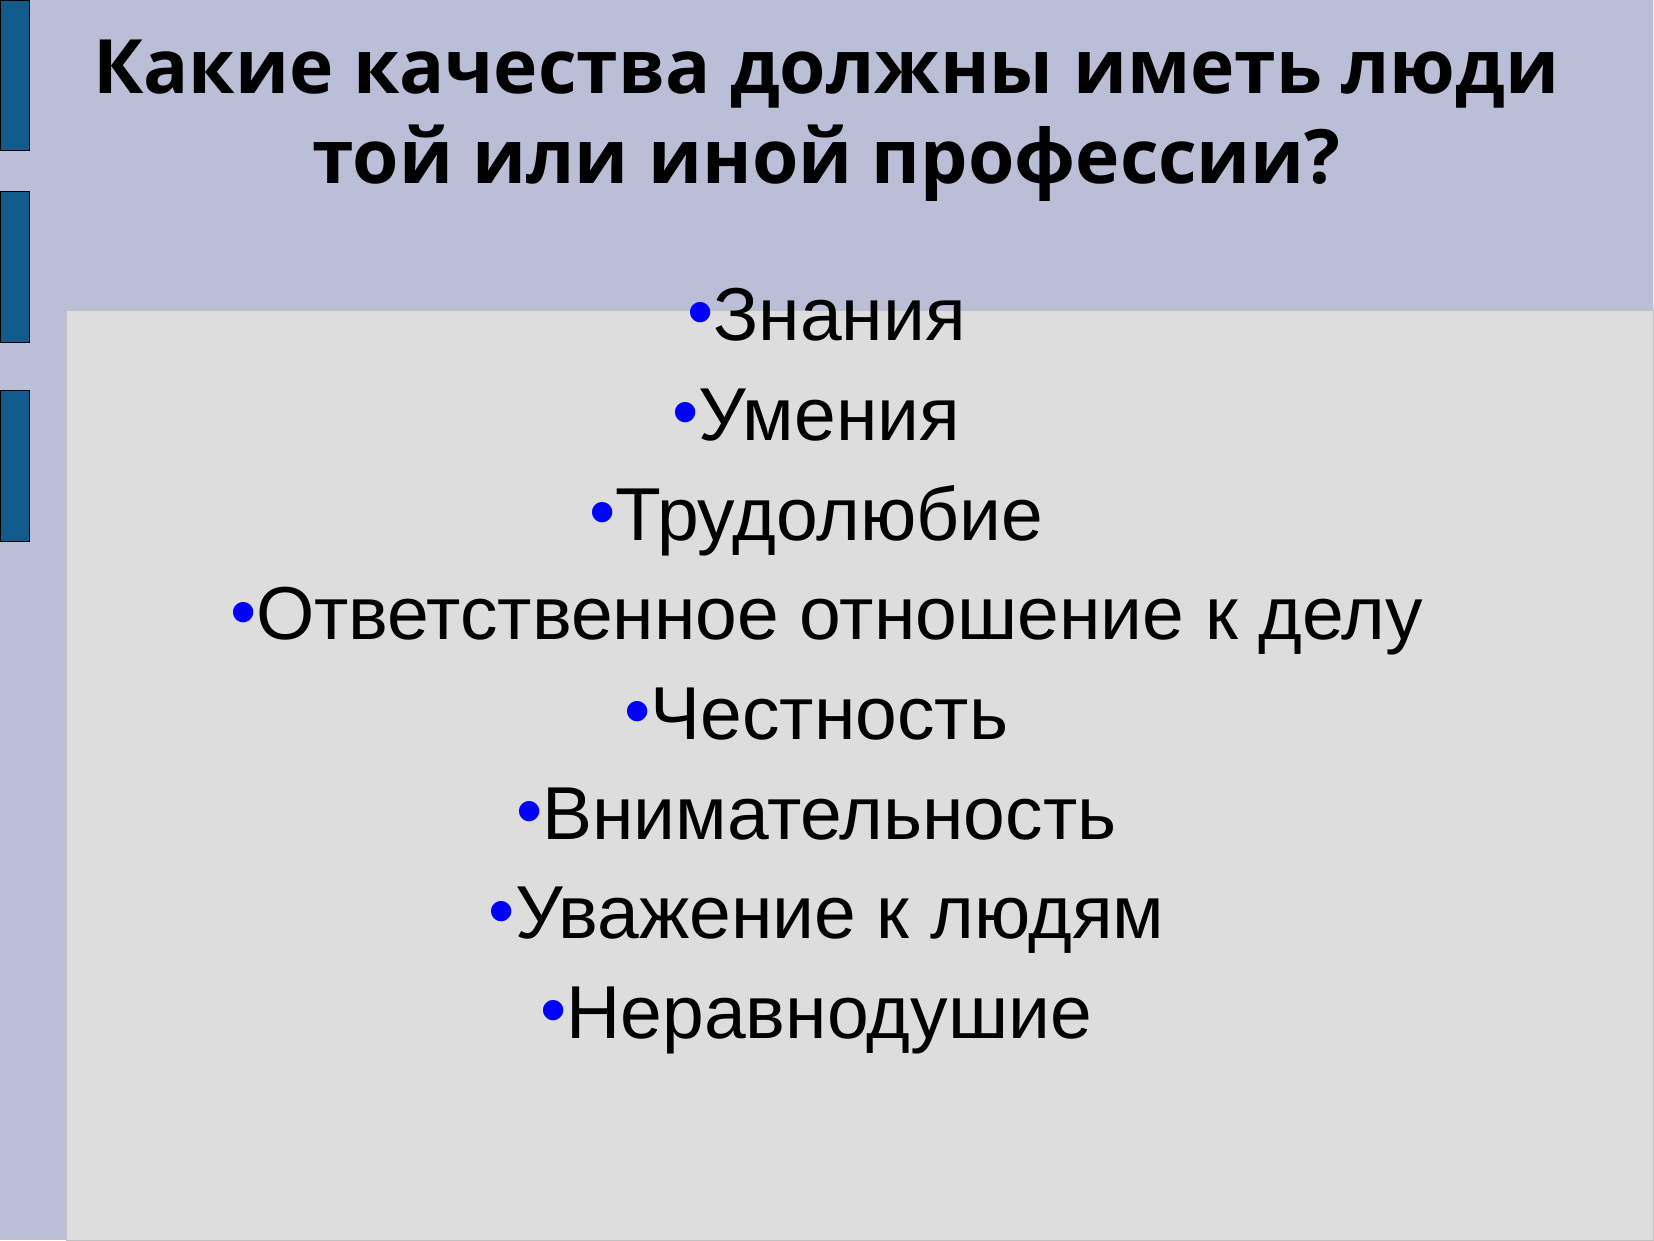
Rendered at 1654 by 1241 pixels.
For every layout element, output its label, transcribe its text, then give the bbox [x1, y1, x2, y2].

text_box Какие качества должны иметь люди той или иной профессии? [0, 0, 1654, 217]
text_box Знания Умения Трудолюбие Ответственное отношение к делу Честность Внимательность Уважение к людям Неравнодушие [0, 268, 1654, 1102]
